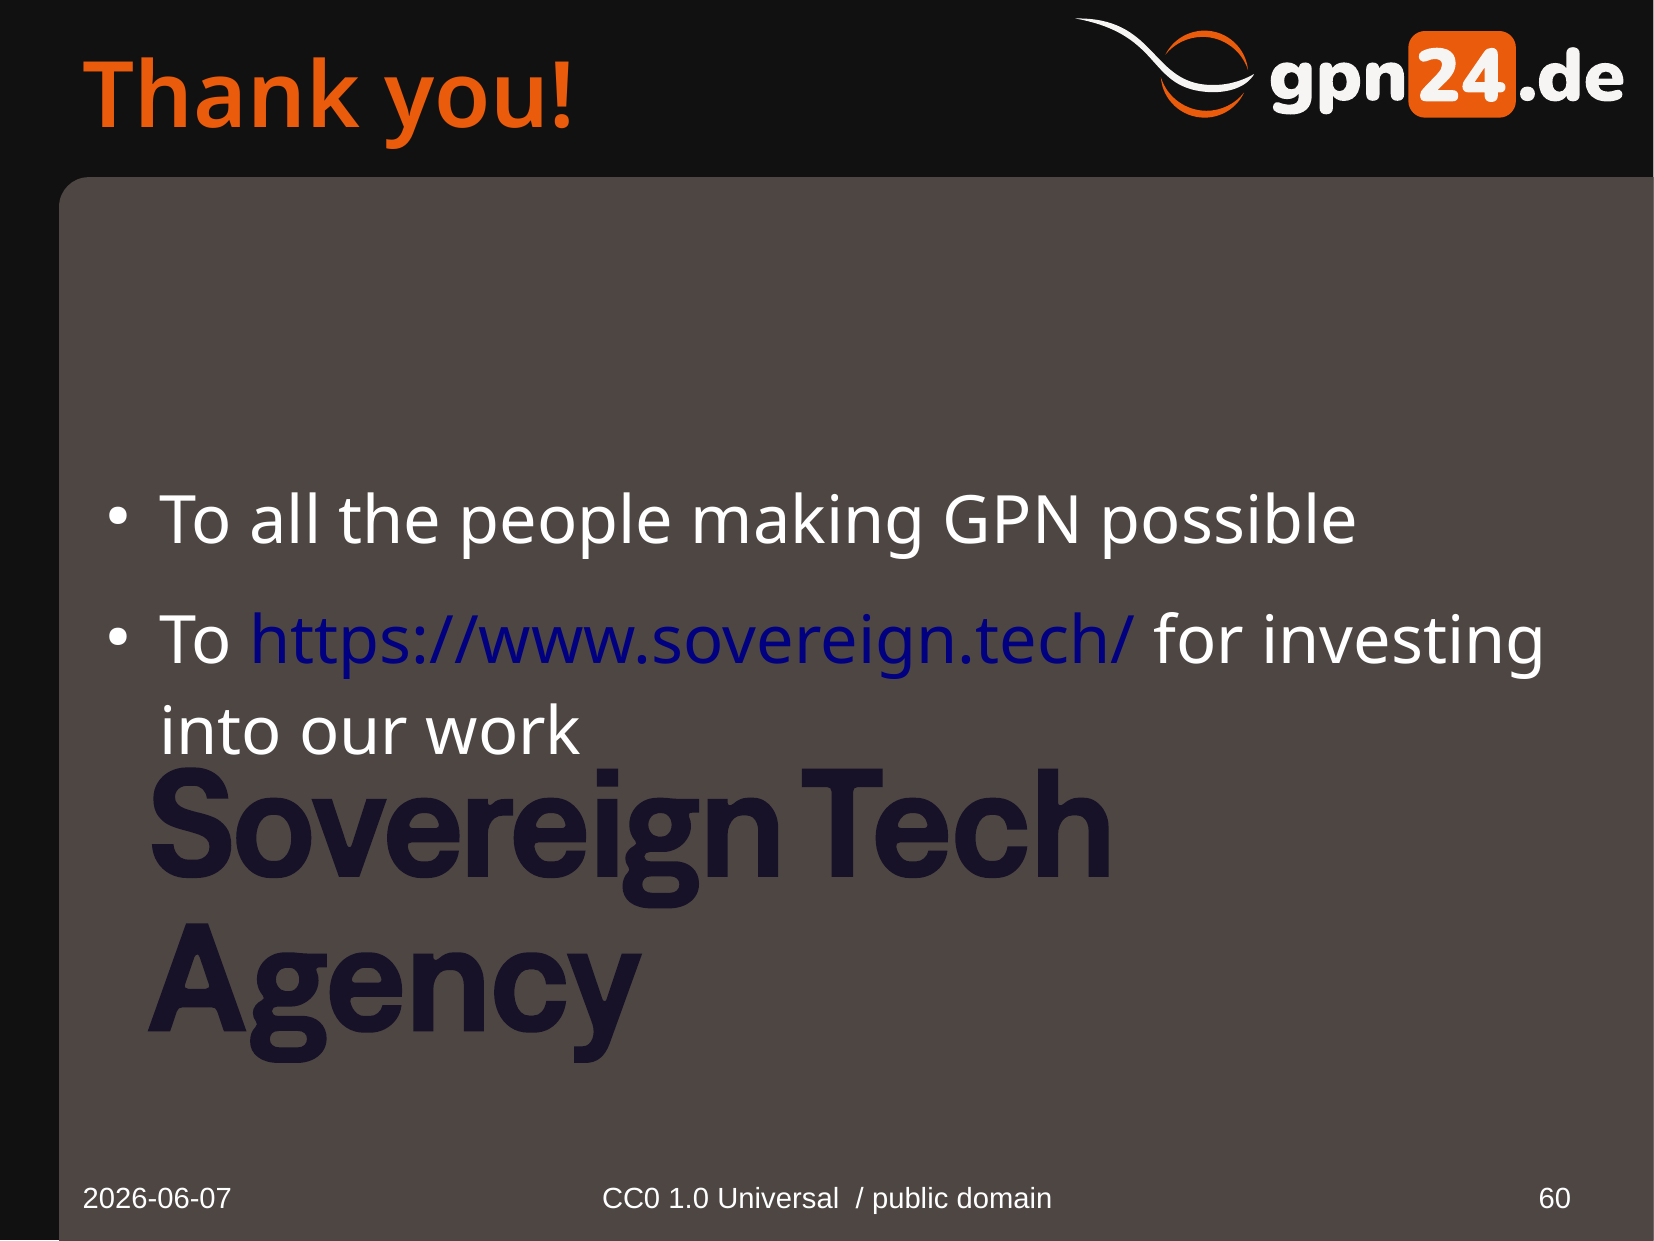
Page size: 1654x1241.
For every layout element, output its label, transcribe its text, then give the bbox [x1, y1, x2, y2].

title Thank you! [82, 28, 1004, 155]
list To all the people making GPN possible To https://www.sovereign.tech/ for investing into our work [88, 472, 1577, 1192]
picture [147, 767, 1109, 1063]
